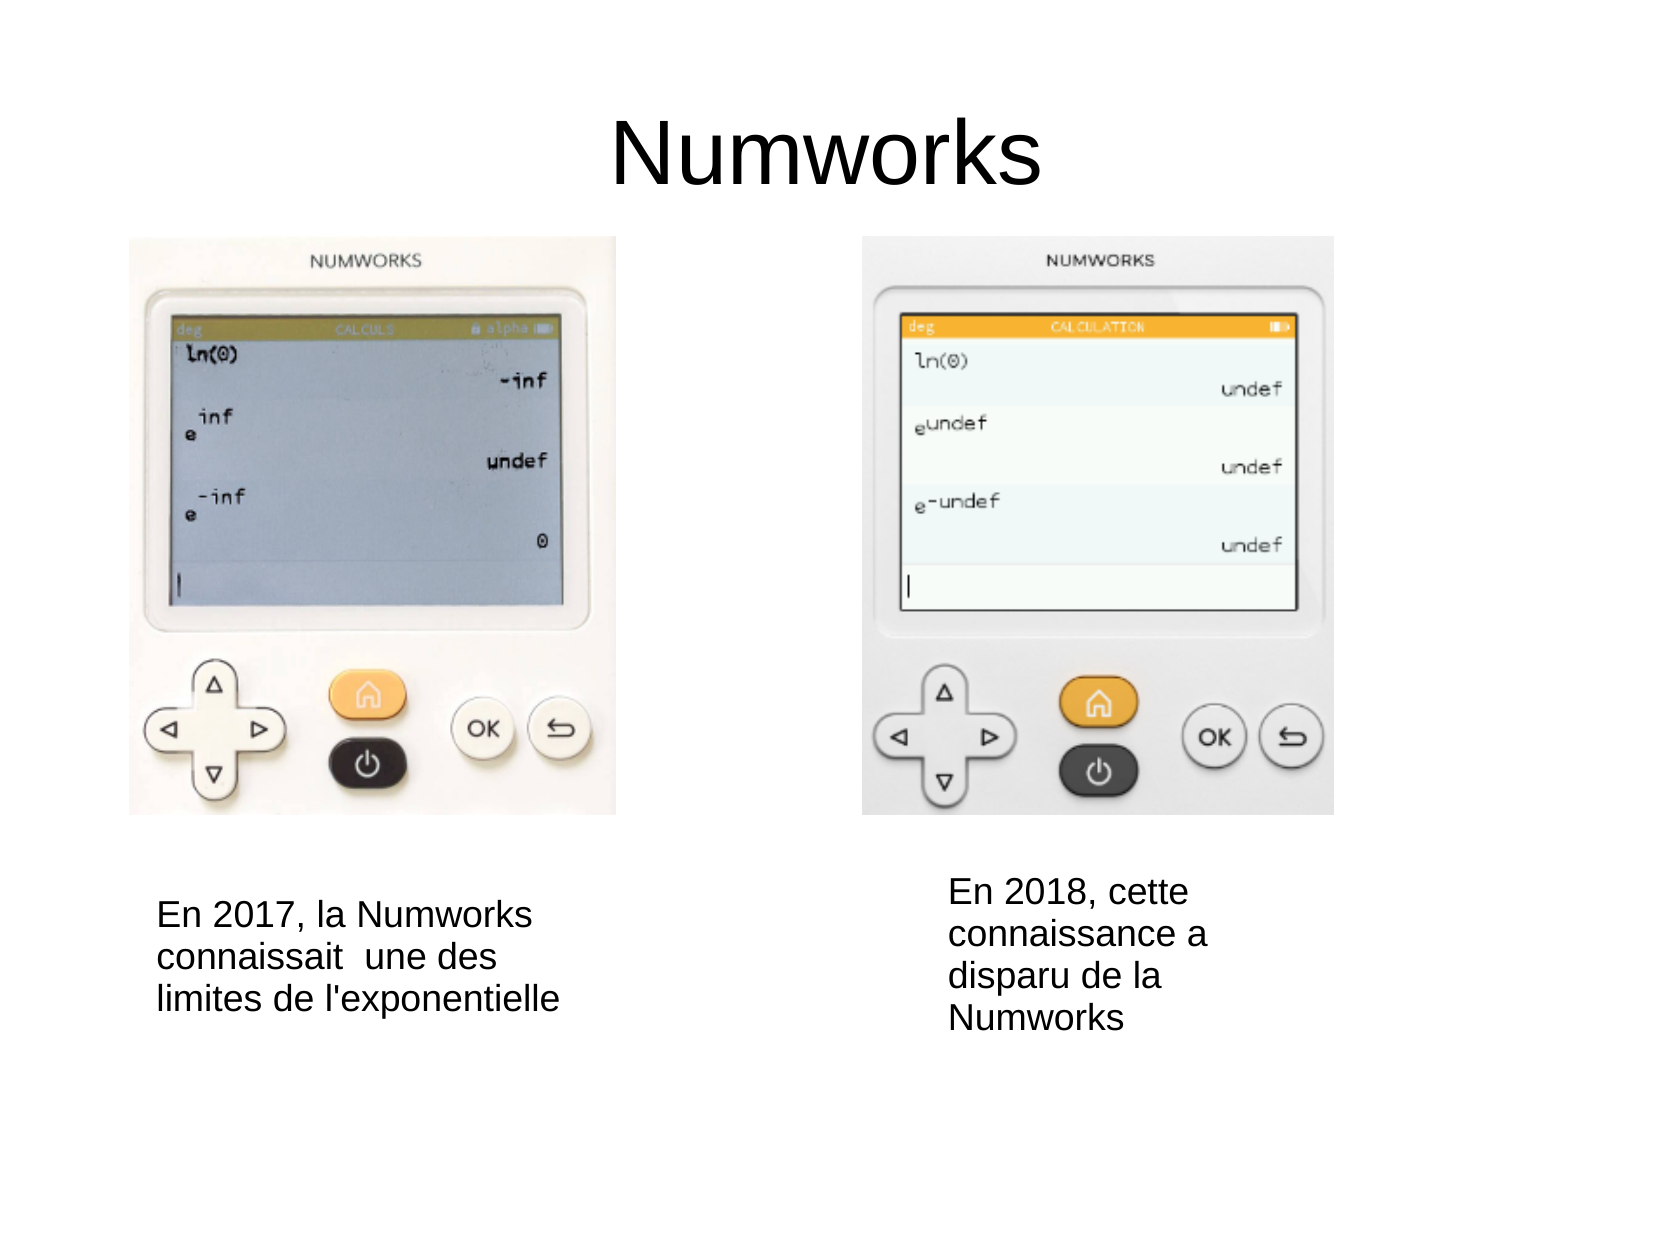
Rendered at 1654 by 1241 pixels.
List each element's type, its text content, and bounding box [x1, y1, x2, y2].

title Numworks [82, 49, 1571, 257]
picture [862, 236, 1334, 815]
text_box En 2017, la Numworks connaissait une des limites de l'exponentielle [141, 885, 615, 1069]
text_box En 2018, cette connaissance a disparu de la Numworks [933, 863, 1312, 1046]
picture [129, 236, 616, 815]
